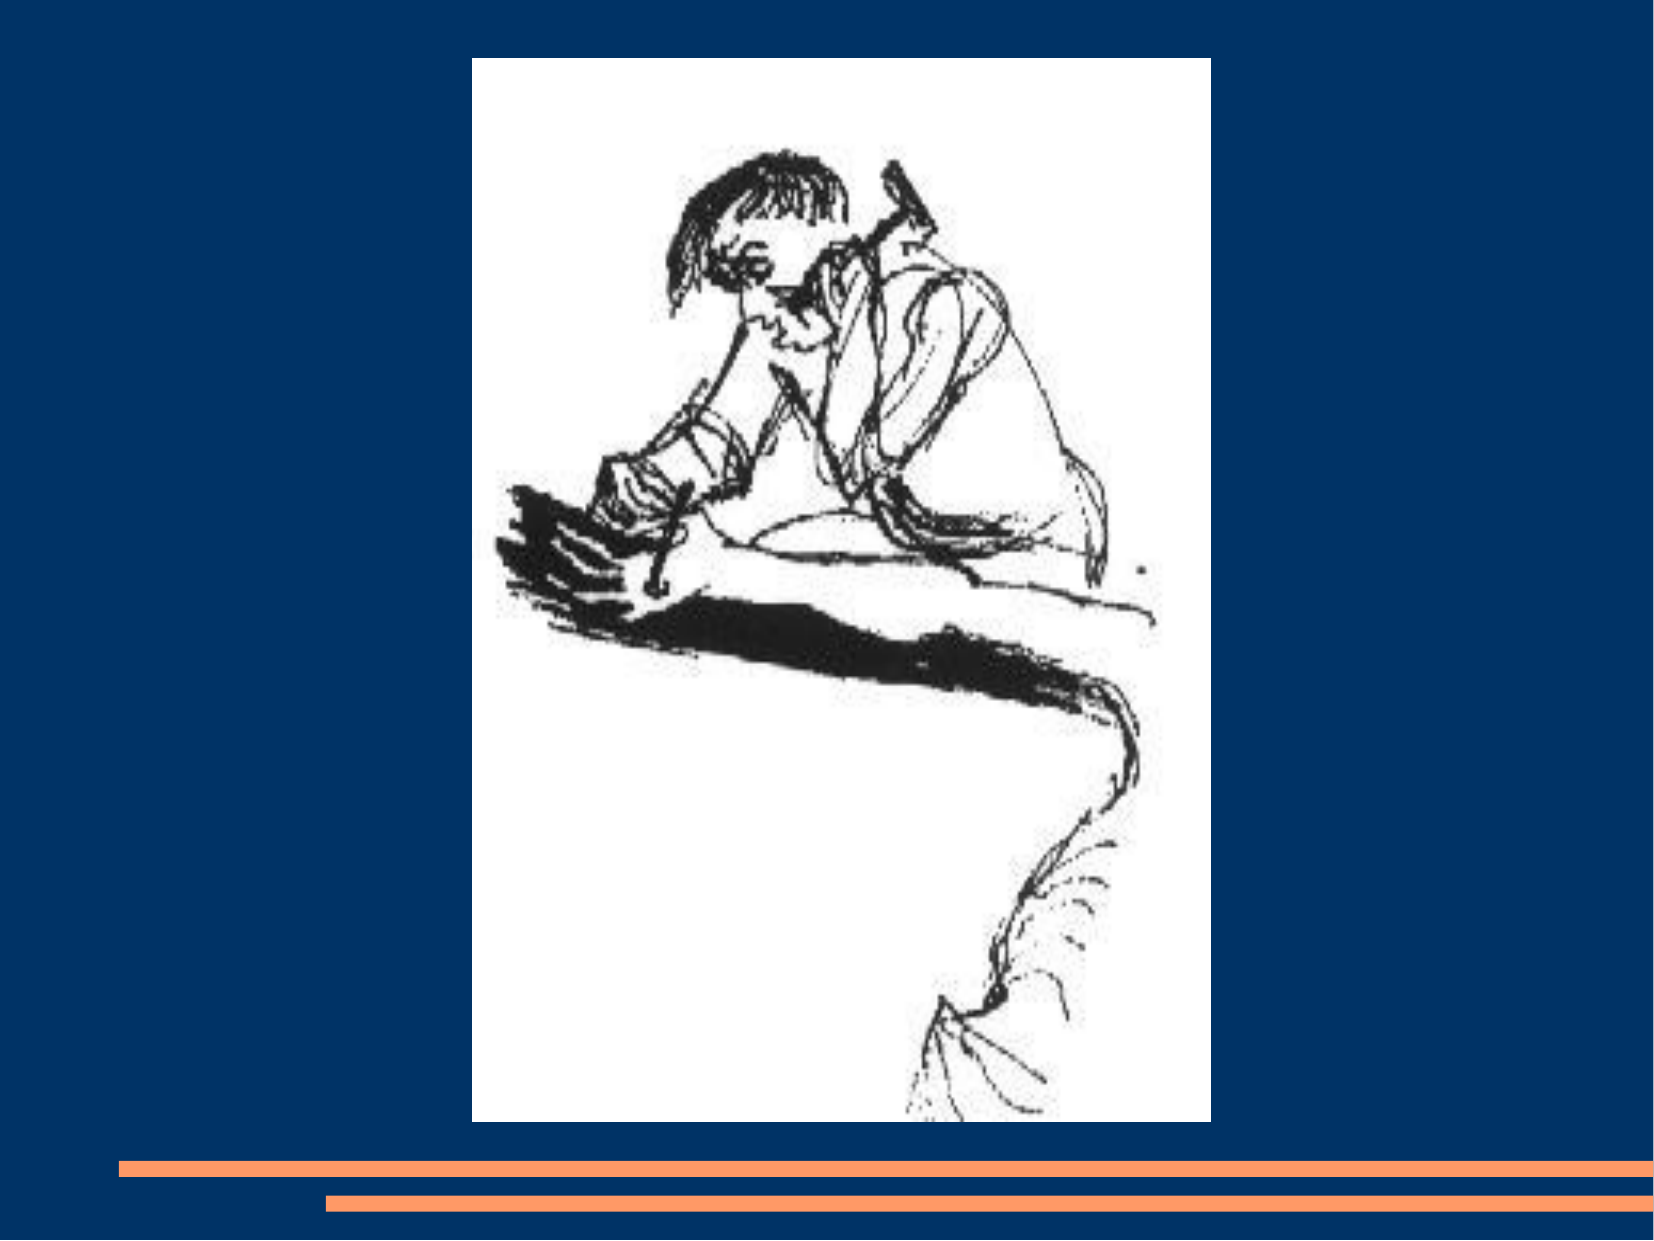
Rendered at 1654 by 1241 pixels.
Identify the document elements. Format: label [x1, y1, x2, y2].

picture [472, 58, 1211, 1123]
